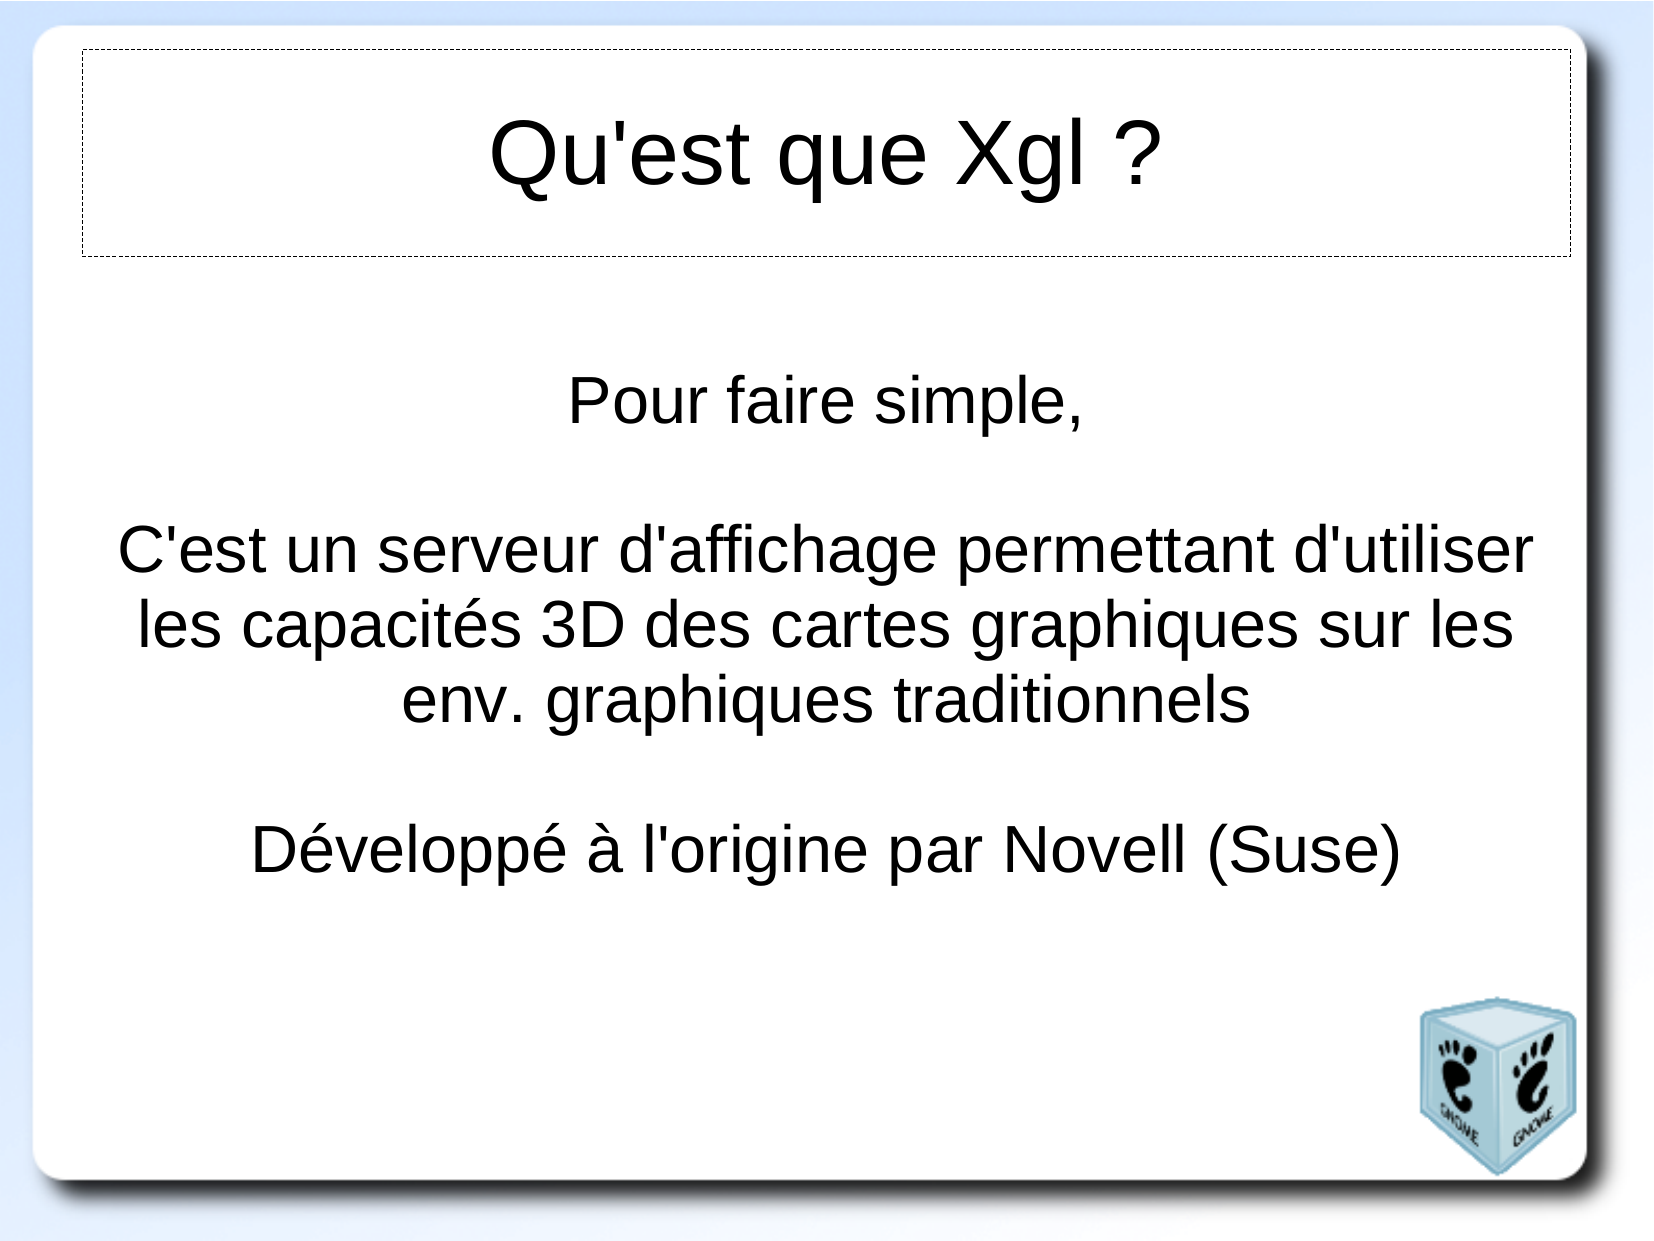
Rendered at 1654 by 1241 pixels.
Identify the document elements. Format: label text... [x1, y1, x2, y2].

title Qu'est que Xgl ? [82, 49, 1571, 257]
picture [0, 1, 1654, 1241]
subtitle Pour faire simple, C'est un serveur d'affichage permettant d'utiliser les capacités 3D des cartes graphiques sur les env. graphiques traditionnels Développé à l'origine par Novell (Suse) [82, 290, 1571, 1109]
